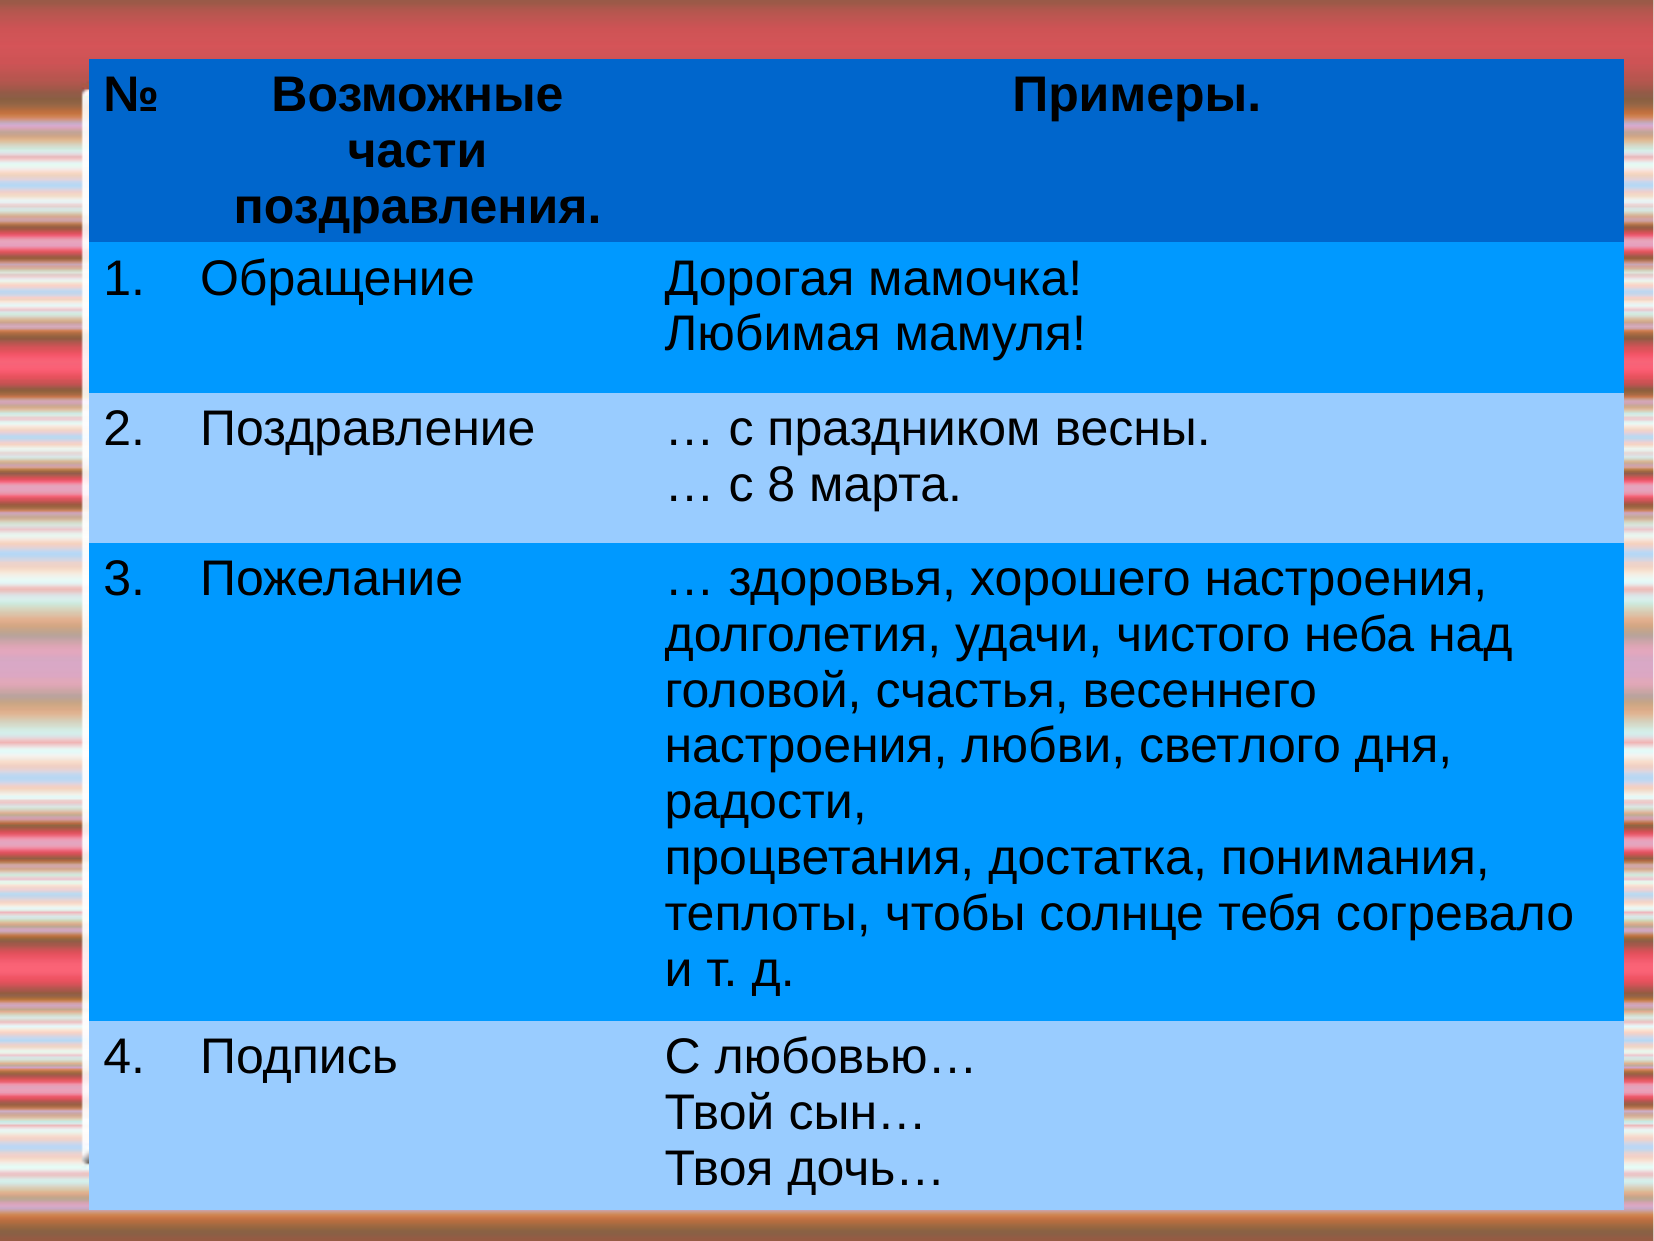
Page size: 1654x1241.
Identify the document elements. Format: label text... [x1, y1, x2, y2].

table_header Примеры. [650, 59, 1624, 242]
table_cell Пожелание [185, 543, 650, 1021]
table_cell 1. [89, 242, 185, 393]
table_cell 3. [89, 543, 185, 1021]
table_cell 2. [89, 393, 185, 543]
table_cell Подпись [185, 1021, 650, 1210]
table_cell Обращение [185, 242, 650, 393]
table_header № [89, 59, 185, 242]
table_cell … с праздником весны. … с 8 марта. [650, 393, 1624, 543]
table_cell Поздравление [185, 393, 650, 543]
table_cell … здоровья, хорошего настроения, долголетия, удачи, чистого неба над головой, счастья, весеннего настроения, любви, светлого дня, радости, процветания, достатка, понимания, теплоты, чтобы солнце тебя согревало и т. д. [650, 543, 1624, 1021]
table_cell 4. [89, 1021, 185, 1210]
table_cell Дорогая мамочка! Любимая мамуля! [650, 242, 1624, 393]
picture [0, 0, 1654, 1241]
table_header Возможные части поздравления. [185, 59, 650, 242]
table_cell С любовью… Твой сын… Твоя дочь… [650, 1021, 1624, 1210]
